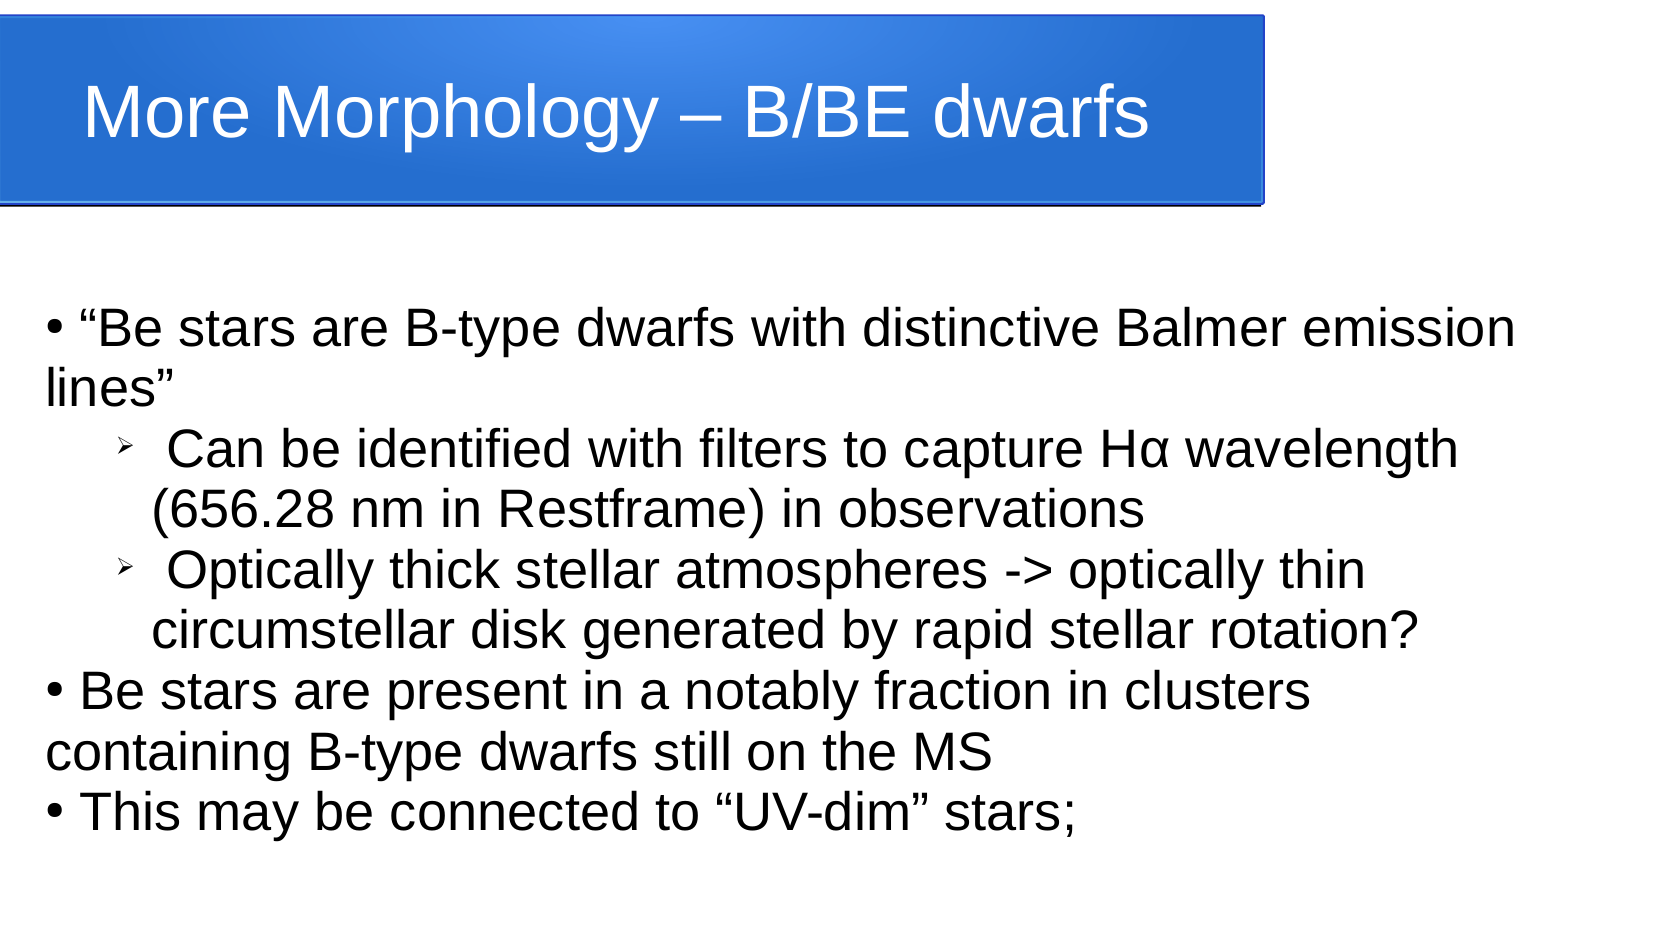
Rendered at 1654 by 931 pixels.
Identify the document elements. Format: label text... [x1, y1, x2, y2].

title More Morphology – B/BE dwarfs [82, 35, 1235, 189]
subtitle “Be stars are B-type dwarfs with distinctive Balmer emission lines” Can be identified with filters to capture Hα wavelength (656.28 nm in Restframe) in observations Optically thick stellar atmospheres -> optically thin circumstellar disk generated by rapid stellar rotation? Be stars are present in a notably fraction in clusters containing B-type dwarfs still on the MS This may be connected to “UV-dim” stars; [45, 224, 1571, 915]
